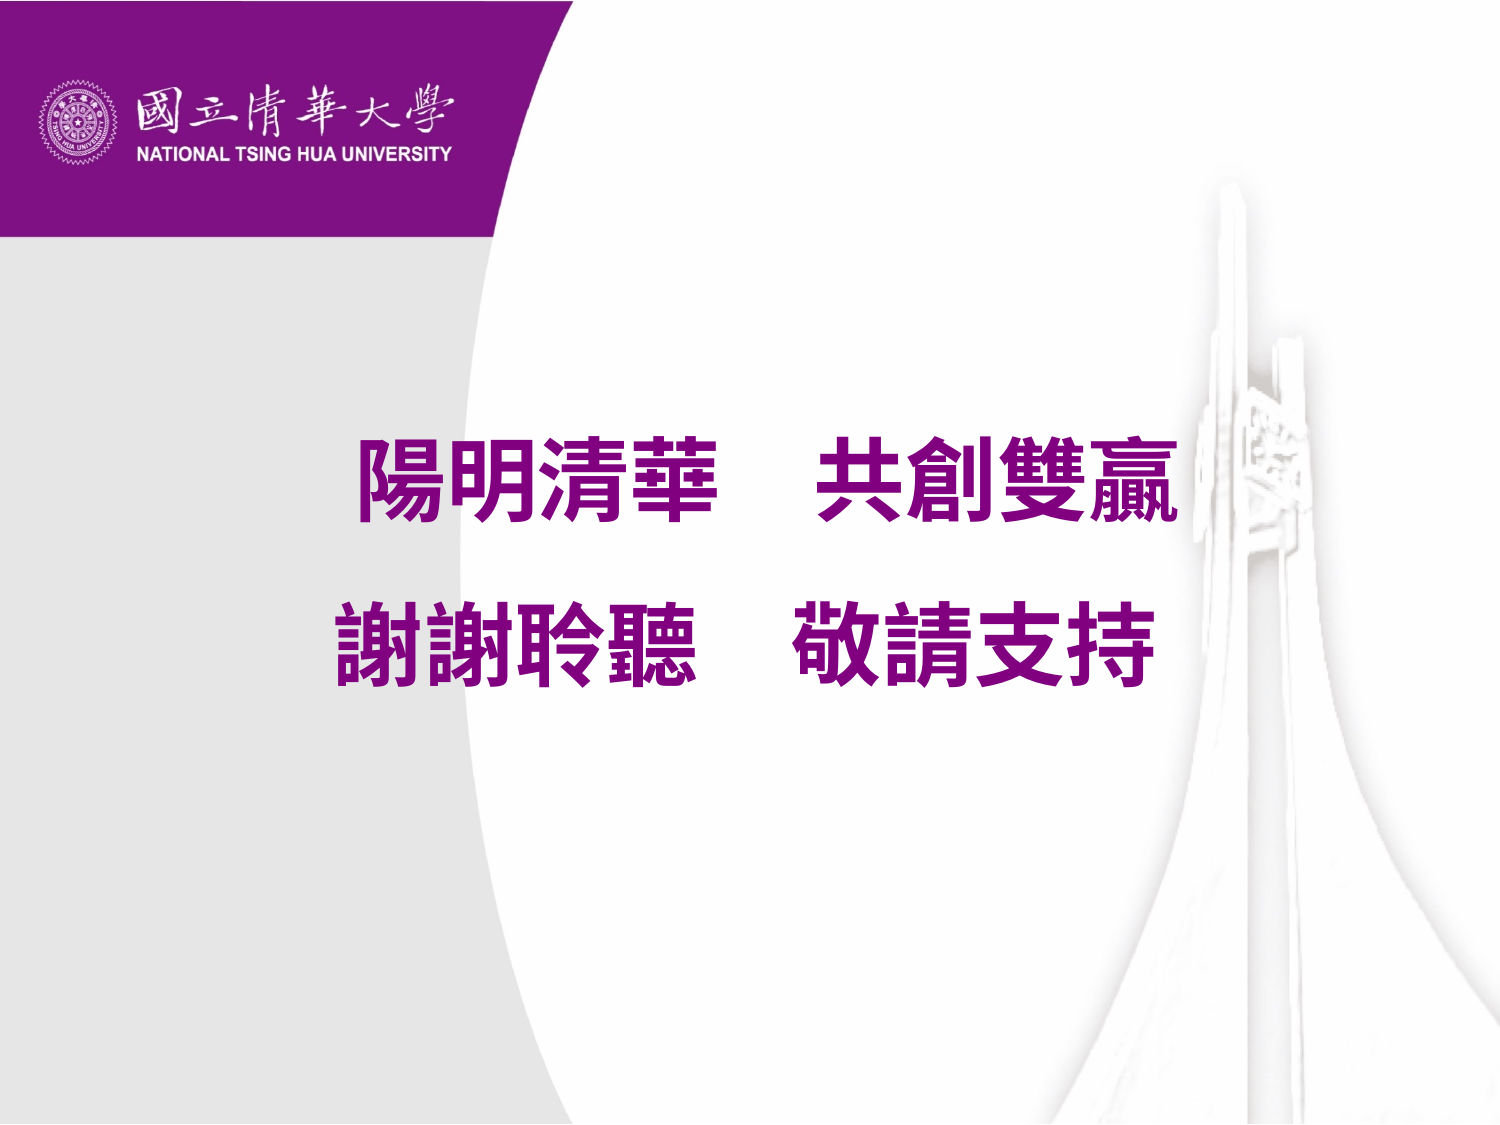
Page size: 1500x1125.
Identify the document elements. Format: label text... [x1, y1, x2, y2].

title 陽明清華 共創雙贏 謝謝聆聽 敬請支持 [194, 314, 1341, 752]
